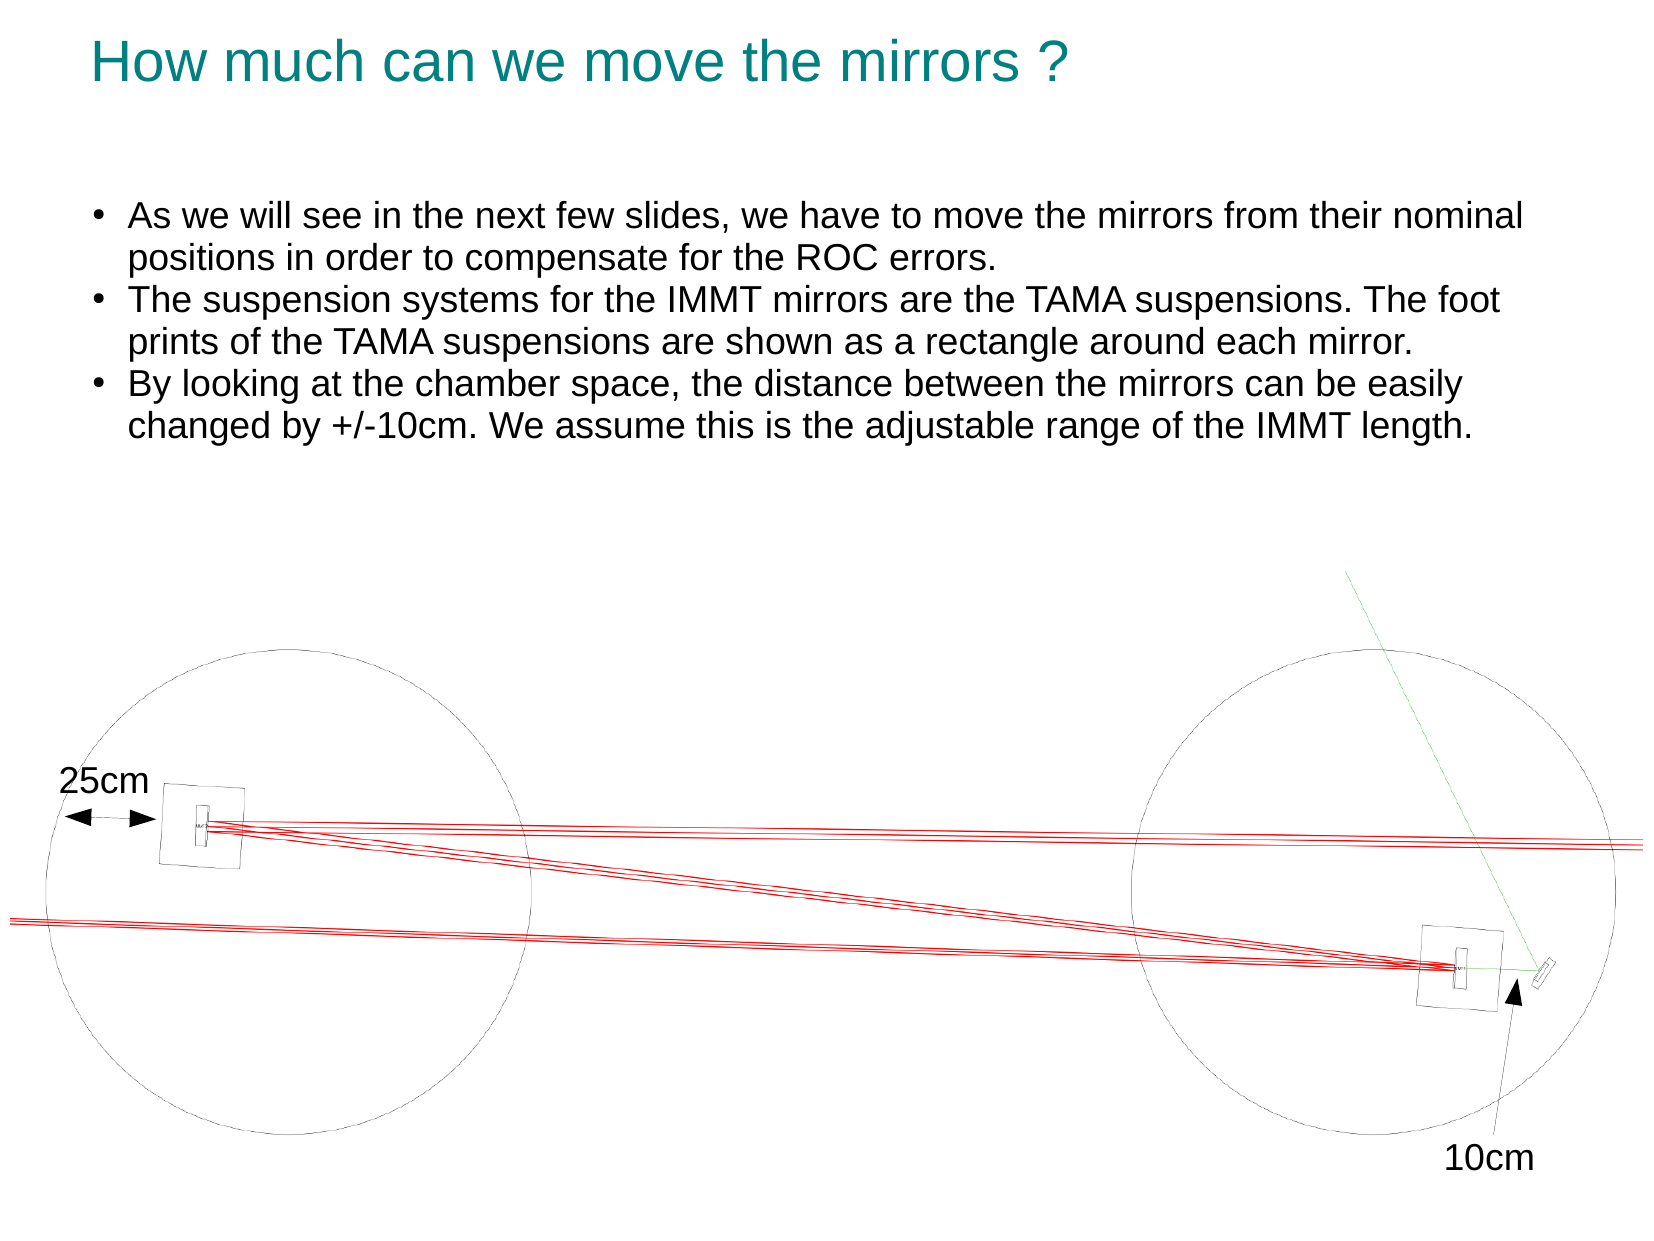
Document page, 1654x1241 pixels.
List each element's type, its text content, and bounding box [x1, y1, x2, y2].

text_box 25cm [43, 752, 165, 809]
text_box As we will see in the next few slides, we have to move the mirrors from their nominal positions in order to compensate for the ROC errors. The suspension systems for the IMMT mirrors are the TAMA suspensions. The foot prints of the TAMA suspensions are shown as a rectangle around each mirror. By looking at the chamber space, the distance between the mirrors can be easily changed by +/-10cm. We assume this is the adjustable range of the IMMT length. [77, 187, 1588, 454]
picture [10, 571, 1650, 1160]
text_box How much can we move the mirrors ? [76, 21, 1086, 102]
text_box 10cm [1428, 1128, 1550, 1186]
